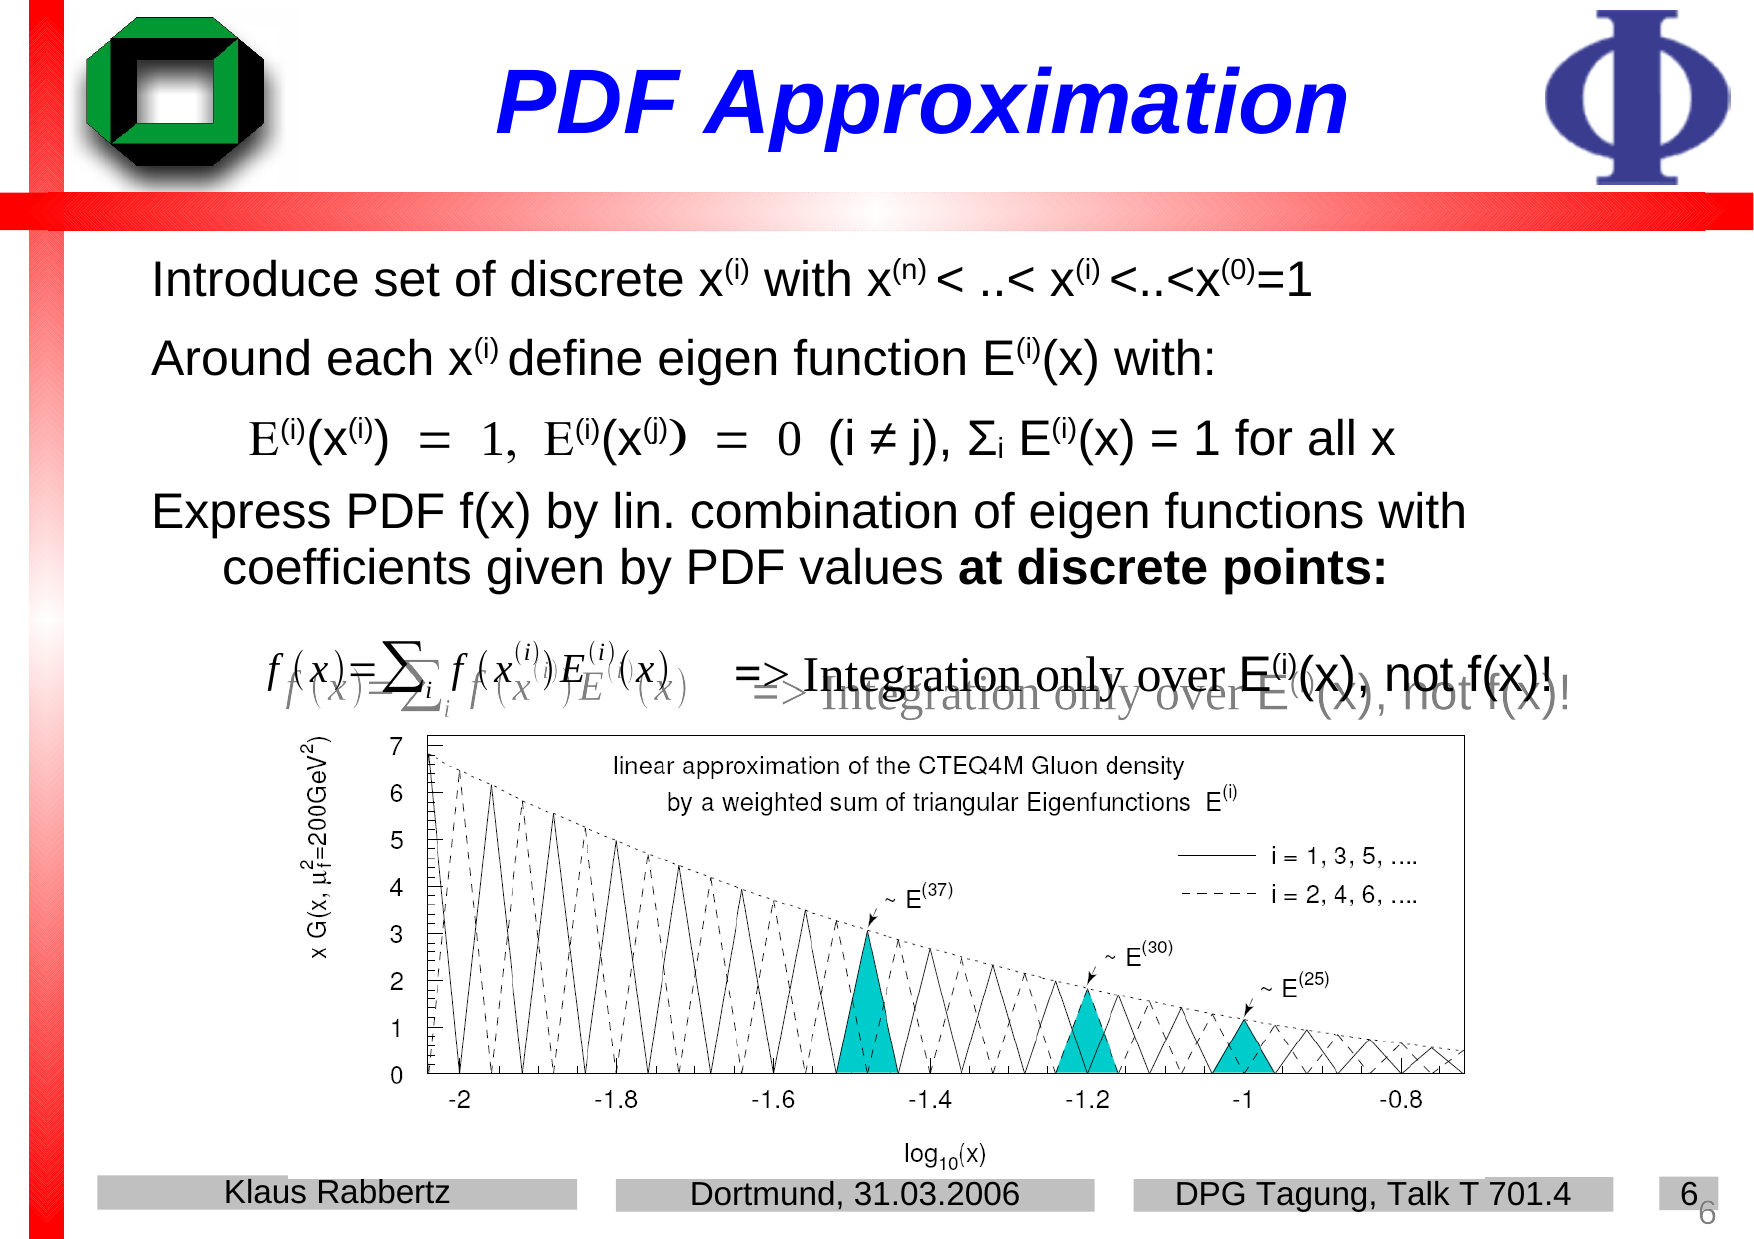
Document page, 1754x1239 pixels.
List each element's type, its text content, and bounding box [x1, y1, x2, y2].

picture [64, 9, 299, 192]
text_box => Integration only over E(i)(x), not f(x)! [721, 625, 1577, 714]
list Introduce set of discrete x(i) with x(n) < ..< x(i) <..<x(0)=1 Around each x(i) define eigen function E(i)(x) with: E(i)(x(i)) = 1, E(i)(x(j)) = 0 (i ≠ j), Σi E(i)(x) = 1 for all x Express PDF f(x) by lin. combination of eigen functions with coefficients given by PDF values at discrete points: [92, 251, 1701, 700]
picture [1545, 10, 1731, 185]
chart [252, 639, 677, 705]
title PDF Approximation [282, 21, 1566, 183]
picture [288, 721, 1485, 1179]
